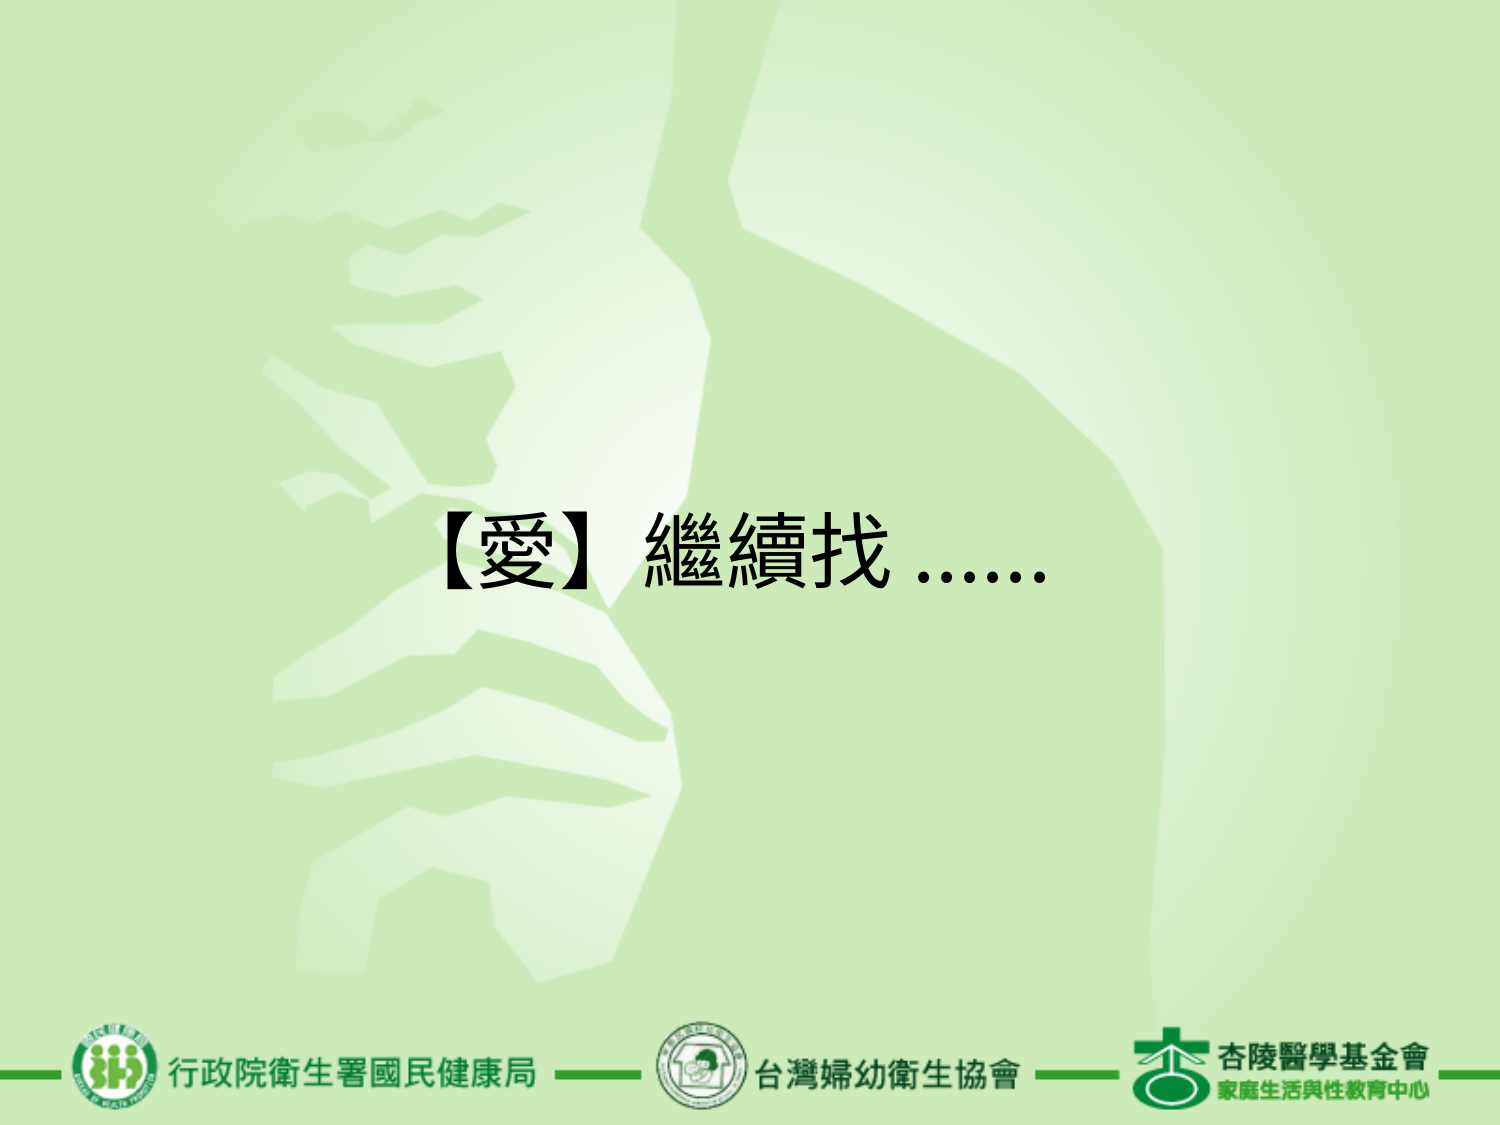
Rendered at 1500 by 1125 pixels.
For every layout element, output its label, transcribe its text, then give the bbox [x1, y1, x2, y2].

text_box 【愛】繼續找...... [378, 491, 1129, 608]
picture [0, 0, 1500, 1125]
